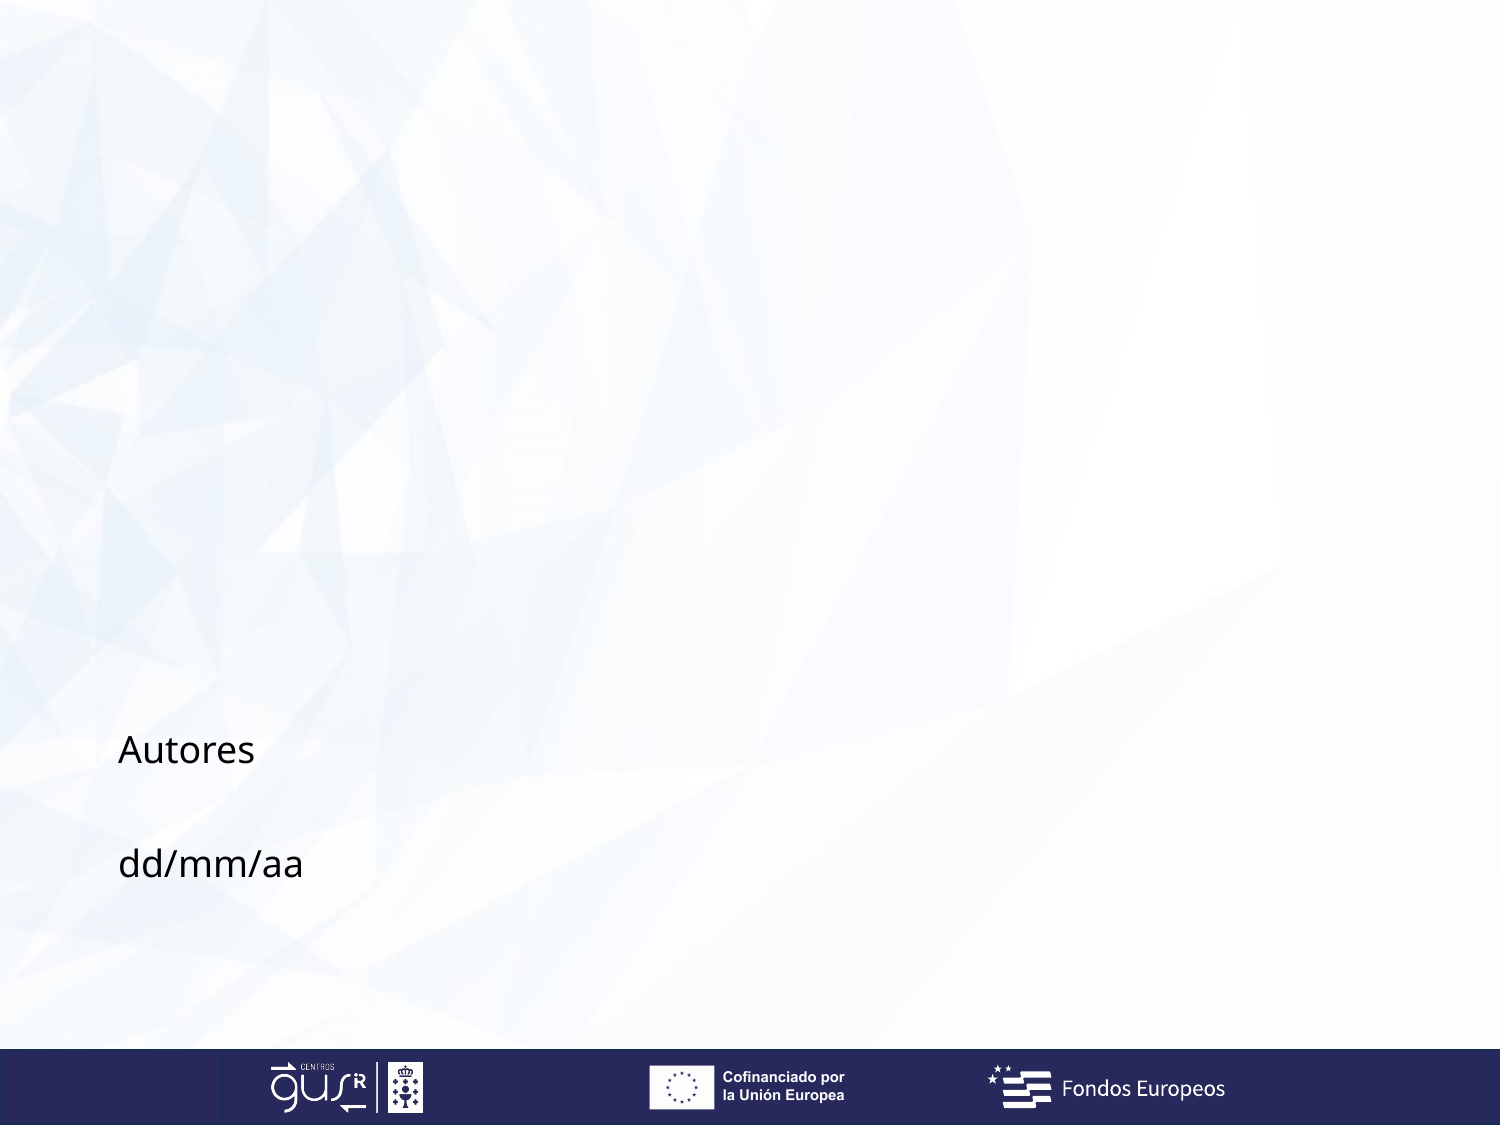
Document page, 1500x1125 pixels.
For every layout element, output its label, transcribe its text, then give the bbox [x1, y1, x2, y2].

picture [271, 1062, 423, 1113]
picture [982, 1060, 1229, 1113]
text_box [0, 1050, 1500, 1125]
text_box dd/mm/aa [103, 832, 366, 894]
text_box Autores [103, 718, 423, 779]
picture [646, 1062, 854, 1113]
